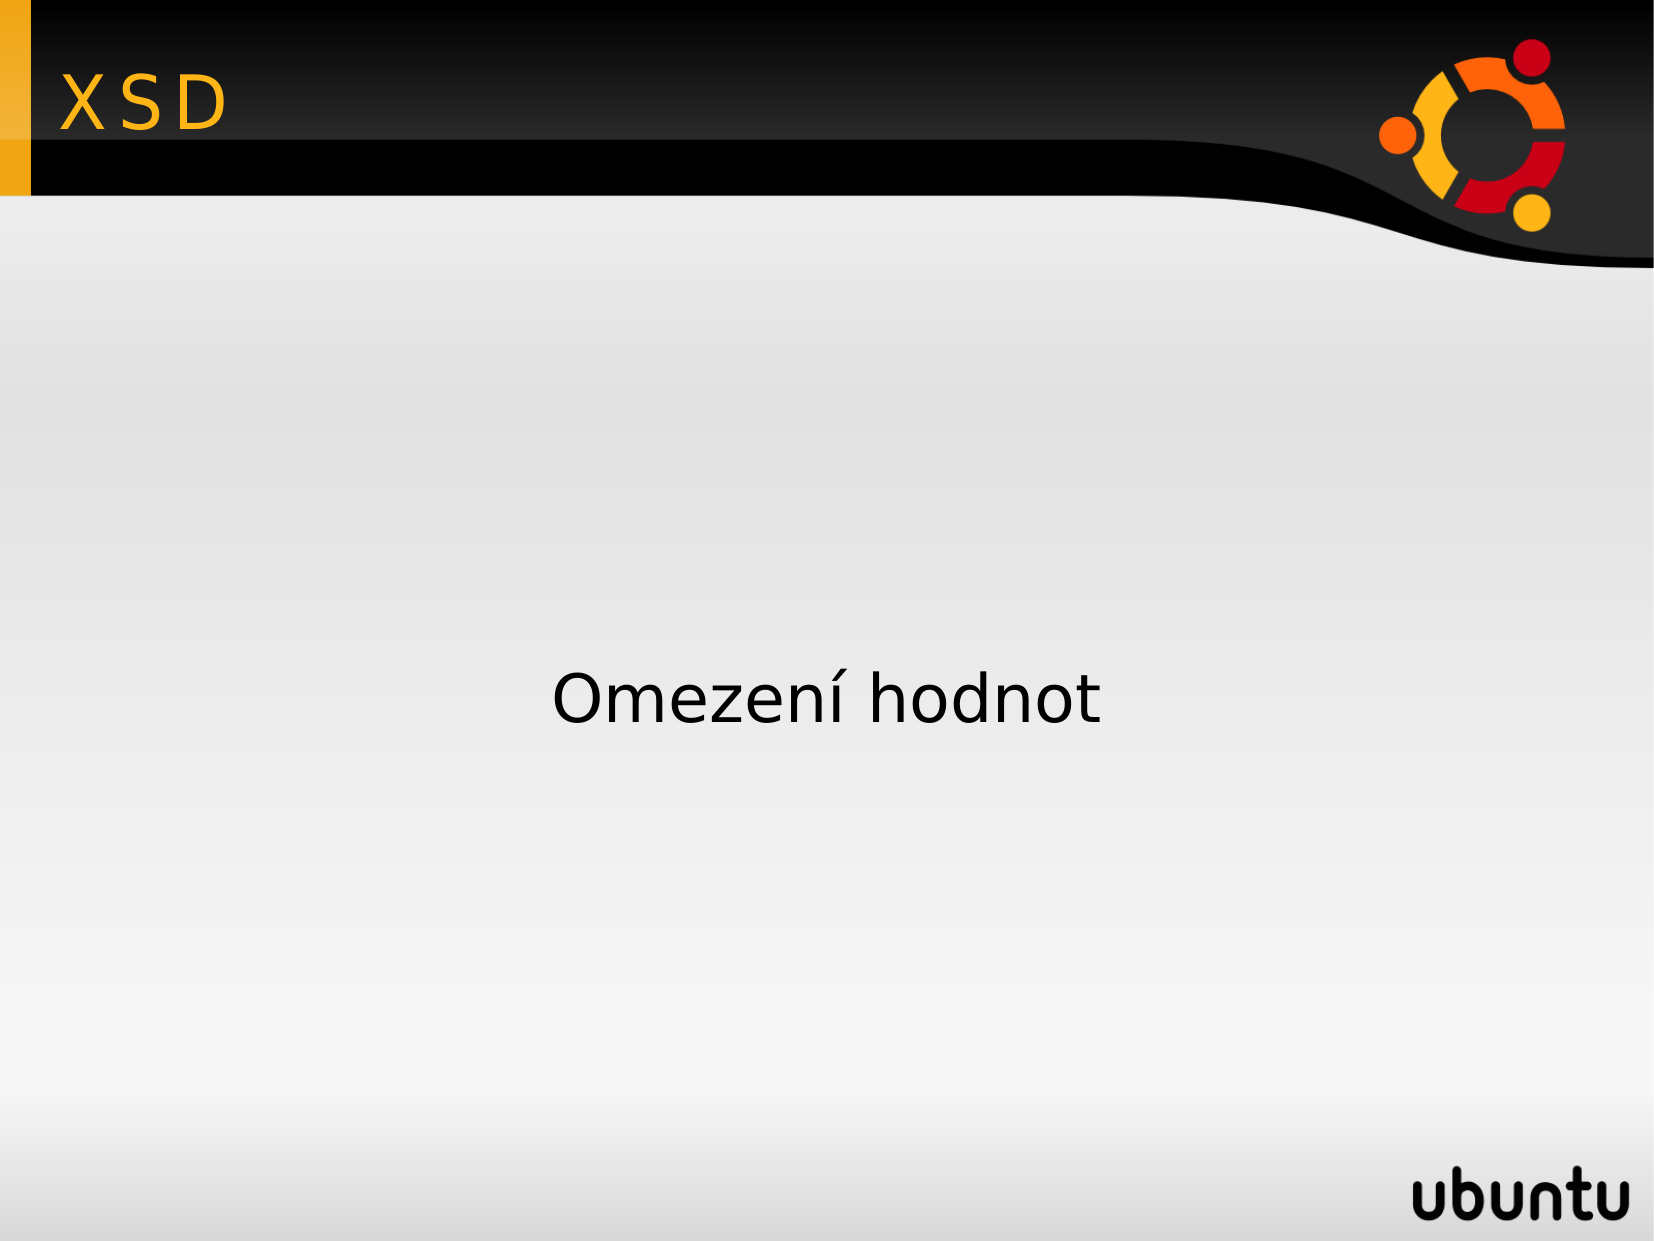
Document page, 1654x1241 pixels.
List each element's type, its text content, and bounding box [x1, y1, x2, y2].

picture [0, 0, 1654, 1241]
subtitle Omezení hodnot [82, 290, 1571, 1109]
title XSD [59, 29, 1270, 178]
